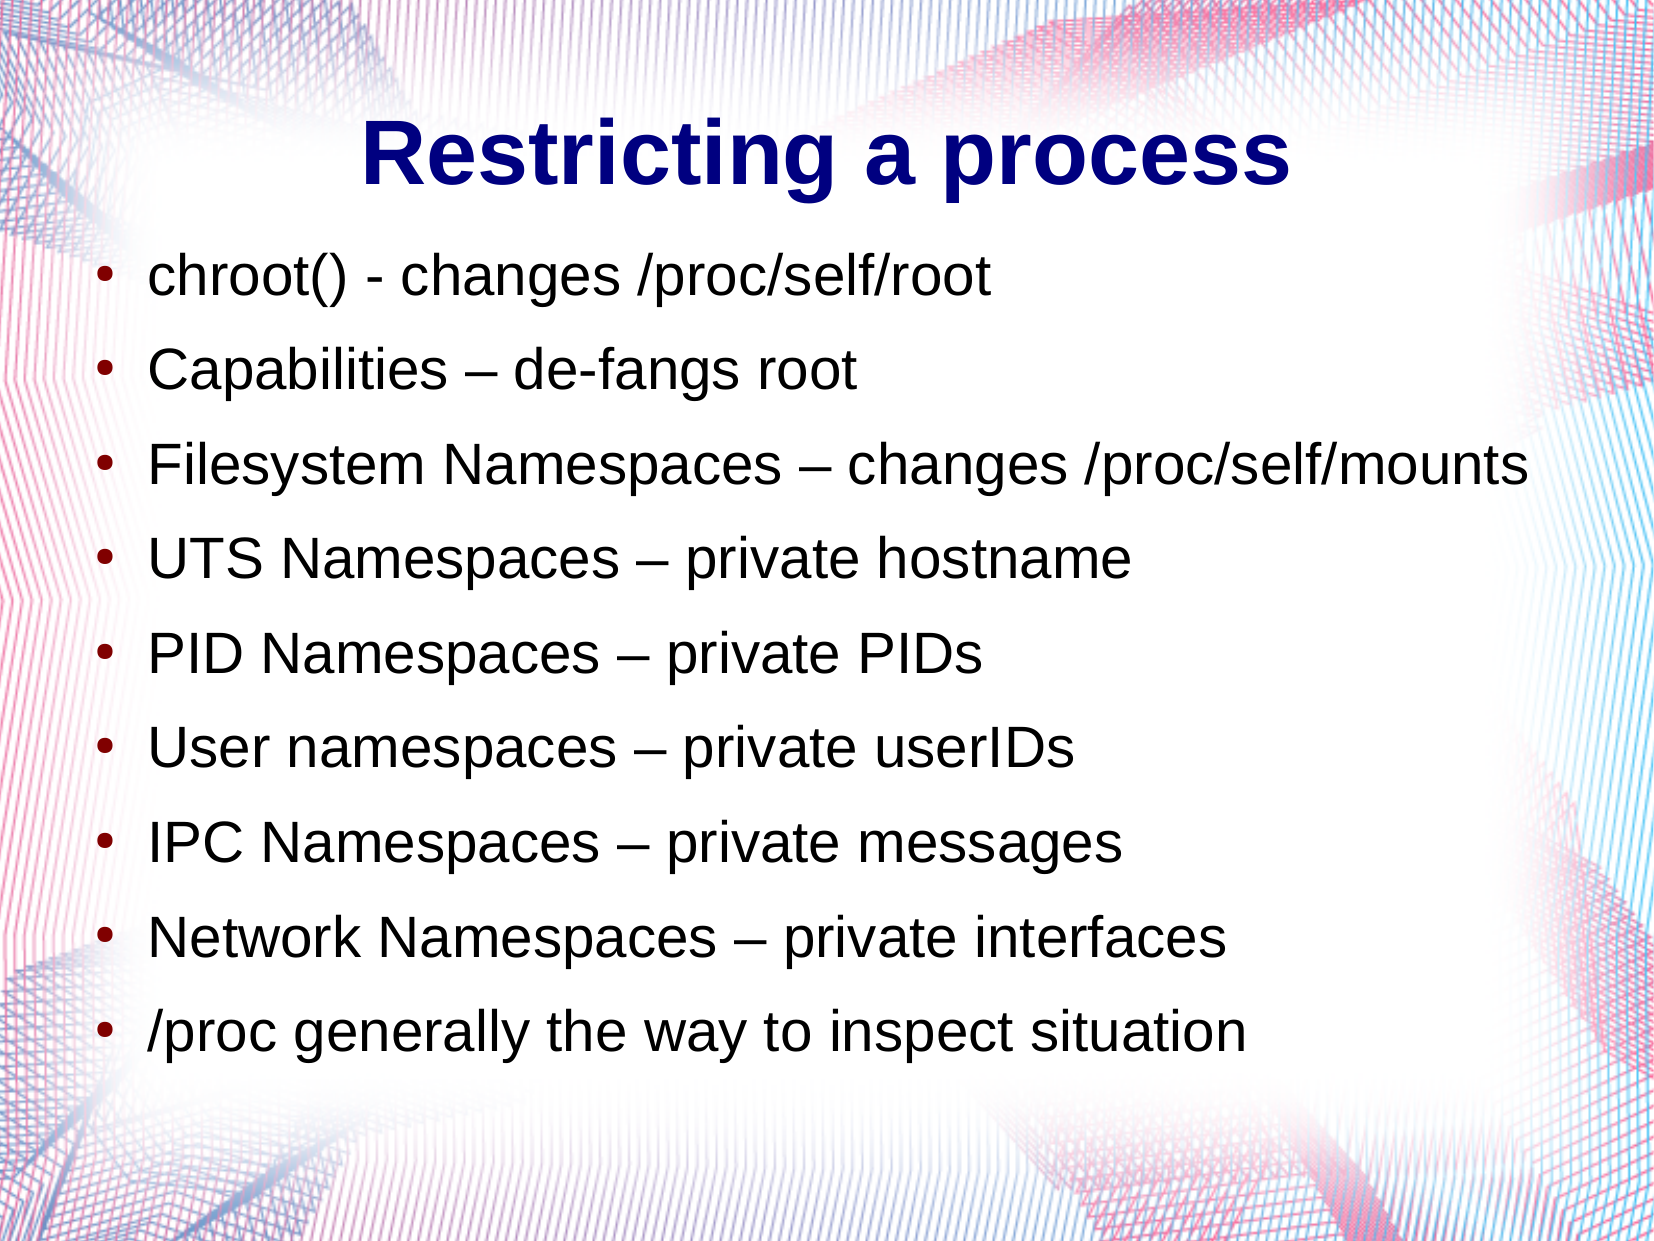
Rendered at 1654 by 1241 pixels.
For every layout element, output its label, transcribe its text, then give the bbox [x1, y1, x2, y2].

list chroot() - changes /proc/self/root Capabilities – de-fangs root Filesystem Namespaces – changes /proc/self/mounts UTS Namespaces – private hostname PID Namespaces – private PIDs User namespaces – private userIDs IPC Namespaces – private messages Network Namespaces – private interfaces /proc generally the way to inspect situation [76, 242, 1565, 1064]
picture [0, 0, 1654, 1241]
title Restricting a process [82, 56, 1571, 250]
